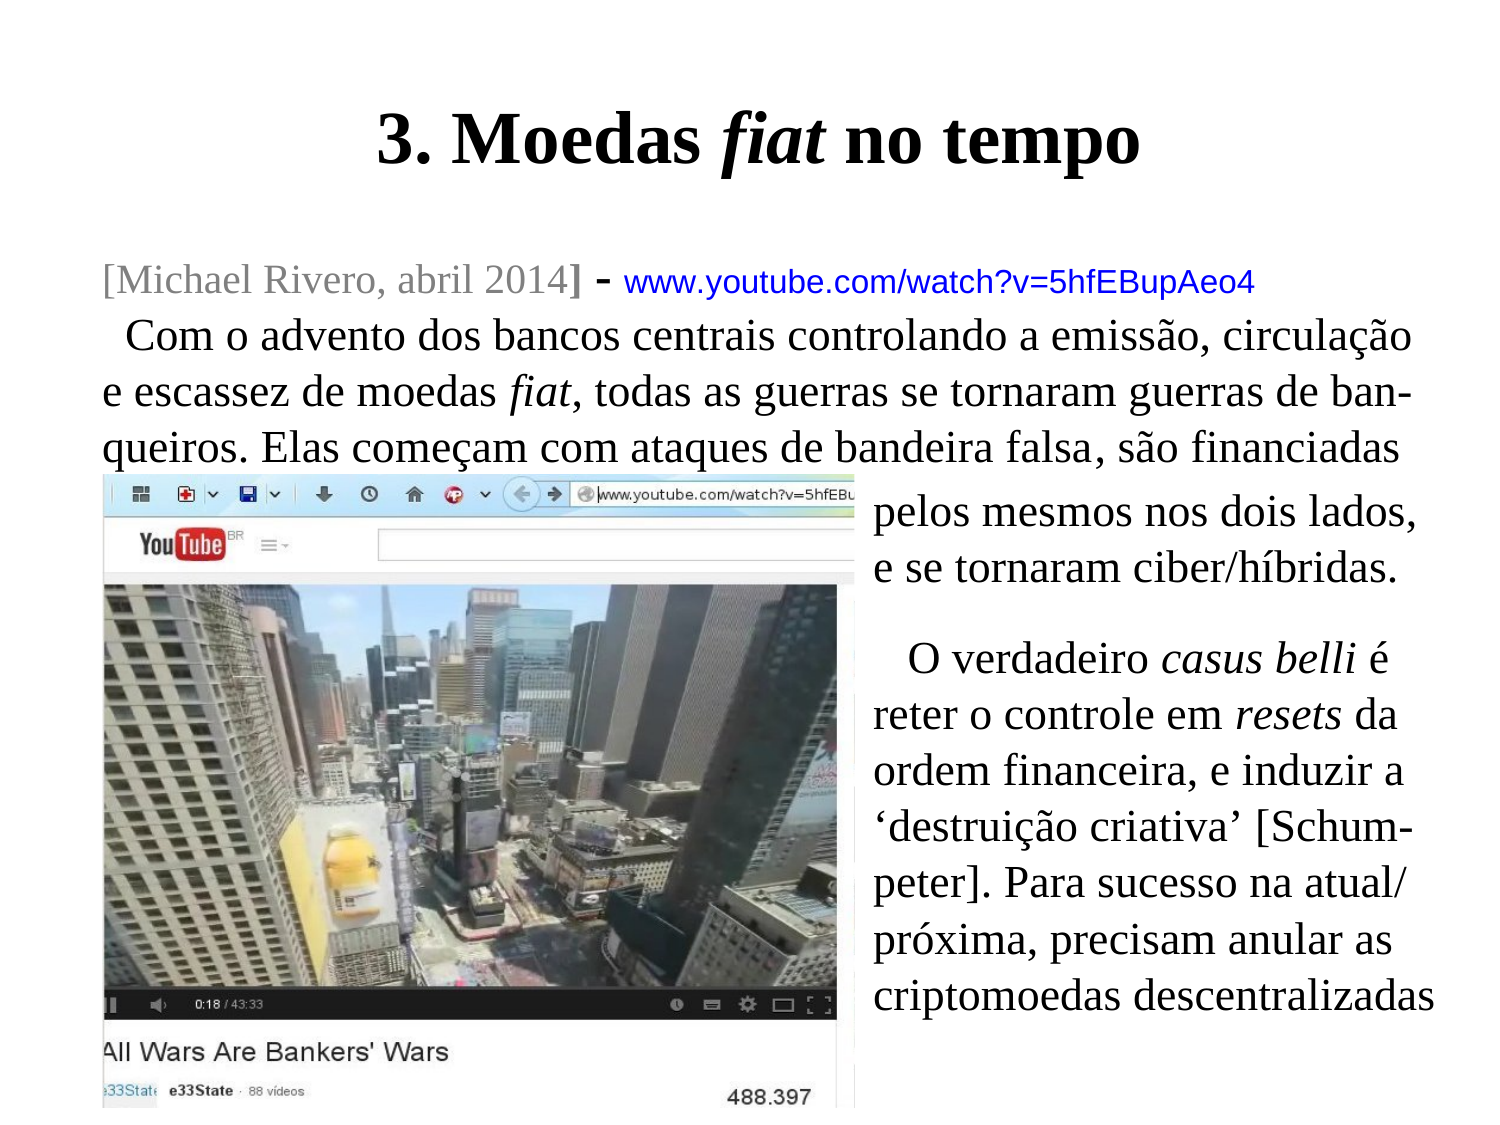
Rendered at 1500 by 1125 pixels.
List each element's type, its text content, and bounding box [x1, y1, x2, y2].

text_box [Michael Rivero, abril 2014] - www.youtube.com/watch?v=5hfEBupAeo4 Com o advento dos bancos centrais controlando a emissão, circulação e escassez de moedas fiat, todas as guerras se tornaram guerras de ban-queiros. Elas começam com ataques de bandeira falsa, são financiadas [86, 235, 1448, 552]
title 3. Moedas fiat no tempo [81, 63, 1438, 214]
picture [102, 474, 855, 1108]
text_box pelos mesmos nos dois lados, e se tornaram ciber/híbridas. O verdadeiro casus belli é reter o controle em resets da ordem financeira, e induzir a ‘destruição criativa’ [Schum-peter]. Para sucesso na atual/ próxima, precisam anular as criptomoedas descentralizadas [873, 479, 1440, 1057]
